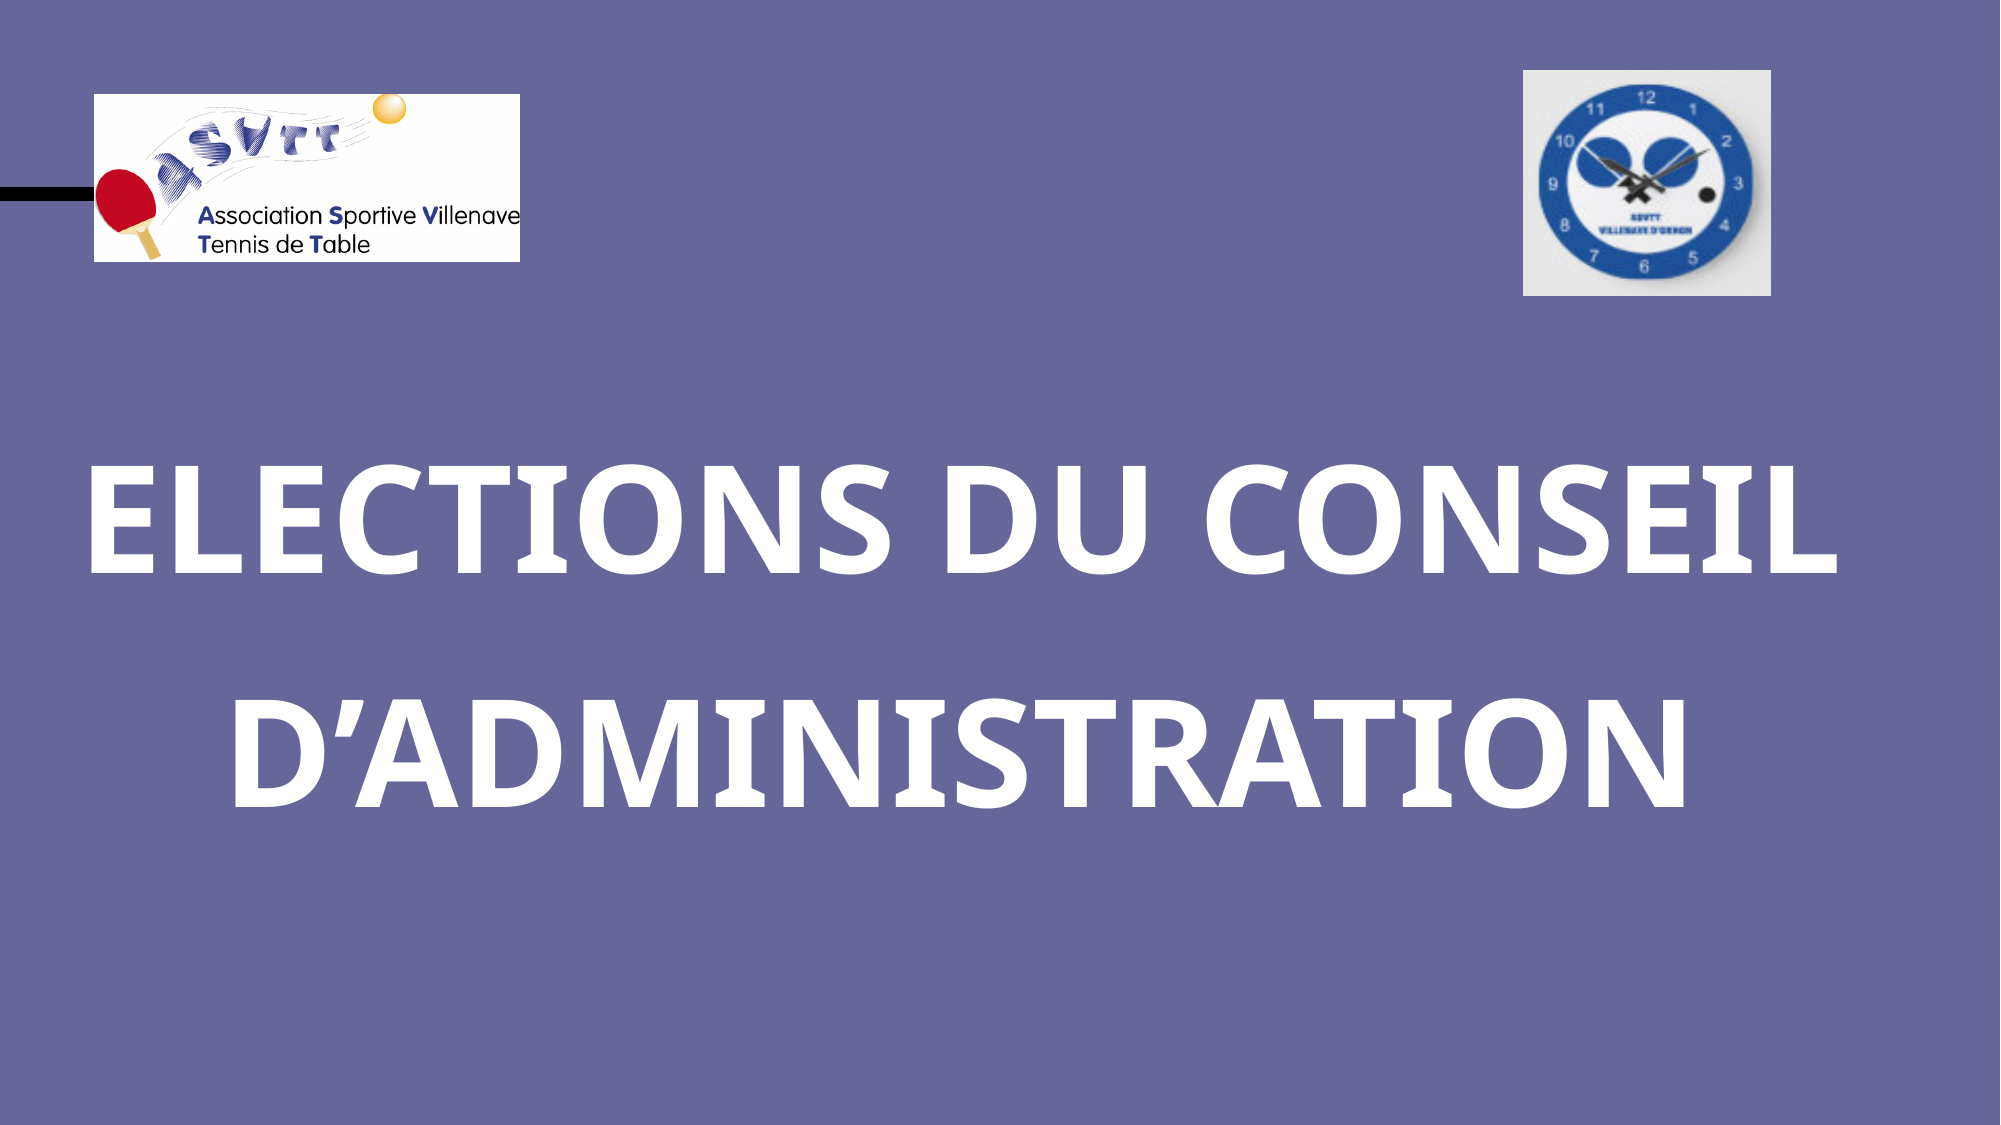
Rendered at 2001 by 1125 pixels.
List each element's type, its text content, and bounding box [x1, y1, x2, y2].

picture [94, 94, 520, 262]
list ELECTIONS DU CONSEIL D’ADMINISTRATION [0, 362, 1961, 845]
picture [1523, 70, 1771, 296]
